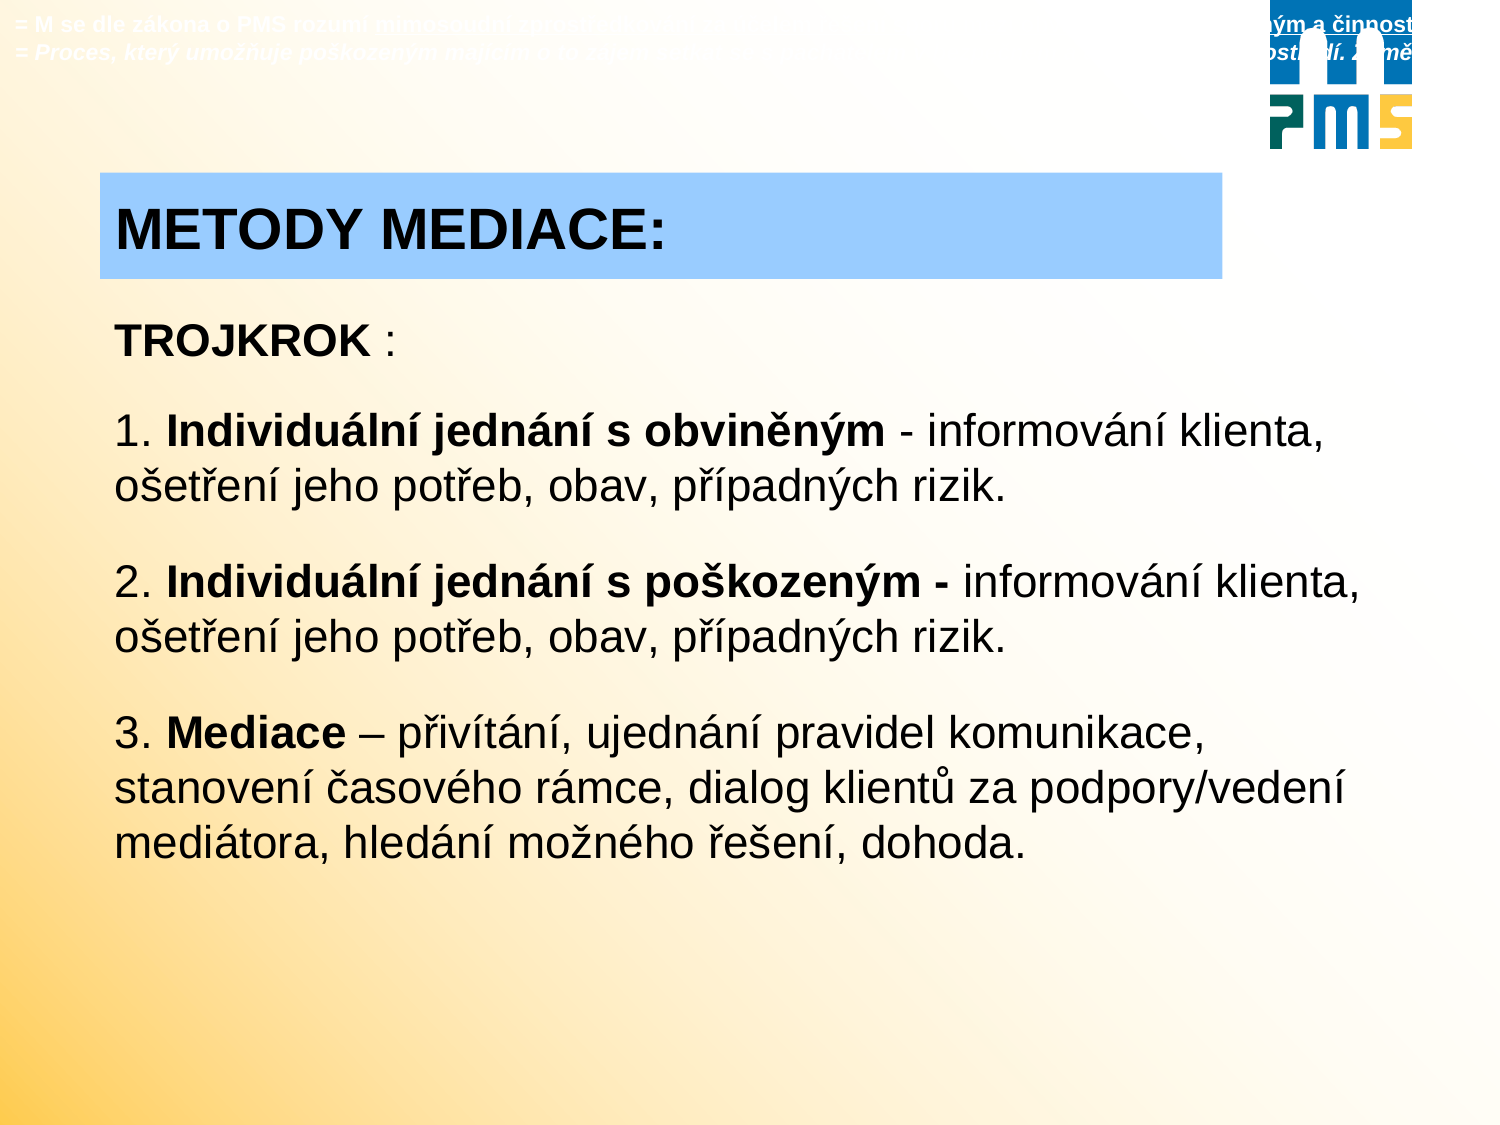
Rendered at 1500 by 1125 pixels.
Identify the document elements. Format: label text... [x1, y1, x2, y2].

picture [0, 73, 1500, 1125]
text_box METODY MEDIACE: [100, 172, 1223, 279]
text_box = M se dle zákona o PMS rozumí mimosoudní zprostředkování za účelem řešení sporu mezi obviněným a poškozeným a činnost směřující k urovnání konfliktního stavu vykonávaná v souvislosti s trestním řízením. Mediaci lze provádět jen s výslovným souhlasem obviněného a poškozeného. = Proces, který umožňuje poškozeným majícím o to zájem setkat se s pachatelem v bezpečném a uspořádaném prostředí. Záměrem je vést pachatele k odpovědnosti a zároveň poskytnout podporu a pomoc pošk. Pošk.- sdělit, jak jej TČ ovlivnil, dostat odpovědi na své otázky a účastnit se plánu NŠ. [0, 2, 1500, 73]
text_box TROJKROK : 1. Individuální jednání s obviněným - informování klienta, ošetření jeho potřeb, obav, případných rizik. 2. Individuální jednání s poškozeným - informování klienta, ošetření jeho potřeb, obav, případných rizik. 3. Mediace – přivítání, ujednání pravidel komunikace, stanovení časového rámce, dialog klientů za podpory/vedení mediátora, hledání možného řešení, dohoda. [100, 302, 1412, 1000]
